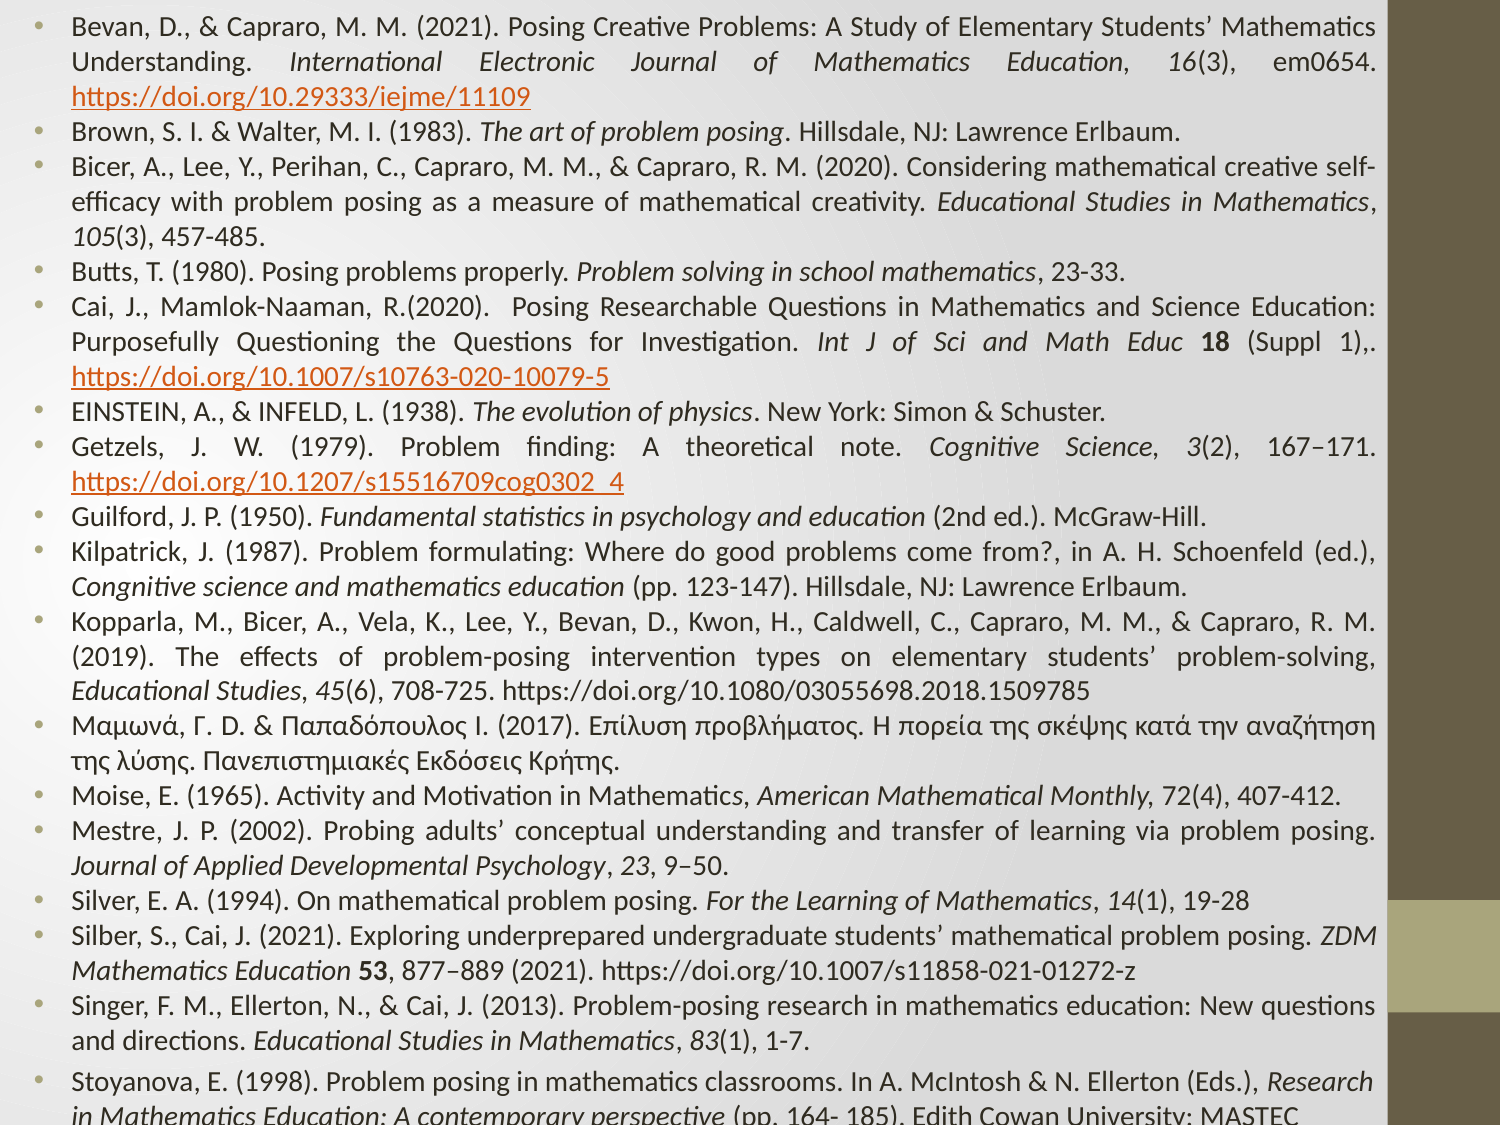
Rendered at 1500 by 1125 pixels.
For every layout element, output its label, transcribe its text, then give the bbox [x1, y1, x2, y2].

list Bevan, D., & Capraro, M. M. (2021). Posing Creative Problems: A Study of Elementary Students’ Mathematics Understanding. International Electronic Journal of Mathematics Education, 16(3), em0654. https://doi.org/10.29333/iejme/11109 Brown, S. I. & Walter, M. I. (1983). The art of problem posing. Hillsdale, NJ: Lawrence Erlbaum. Bicer, A., Lee, Y., Perihan, C., Capraro, M. M., & Capraro, R. M. (2020). Considering mathematical creative self-efficacy with problem posing as a measure of mathematical creativity. Educational Studies in Mathematics, 105(3), 457-485. Butts, T. (1980). Posing problems properly. Problem solving in school mathematics, 23-33. Cai, J., Mamlok-Naaman, R.(2020). Posing Researchable Questions in Mathematics and Science Education: Purposefully Questioning the Questions for Investigation. Int J of Sci and Math Educ 18 (Suppl 1),. https://doi.org/10.1007/s10763-020-10079-5 EINSTEIN, A., & INFELD, L. (1938). The evolution of physics. New York: Simon & Schuster. Getzels, J. W. (1979). Problem finding: A theoretical note. Cognitive Science, 3(2), 167–171. https://doi.org/10.1207/s15516709cog0302_4 Guilford, J. P. (1950). Fundamental statistics in psychology and education (2nd ed.). McGraw-Hill. Kilpatrick, J. (1987). Problem formulating: Where do good problems come from?, in A. H. Schoenfeld (ed.), Congnitive science and mathematics education (pp. 123-147). Hillsdale, NJ: Lawrence Erlbaum. Kopparla, M., Bicer, A., Vela, K., Lee, Y., Bevan, D., Kwon, H., Caldwell, C., Capraro, M. M., & Capraro, R. M. (2019). The effects of problem-posing intervention types on elementary students’ problem-solving, Educational Studies, 45(6), 708-725. https://doi.org/10.1080/03055698.2018.1509785 Μαμωνά, Γ. D. & Παπαδόπουλος Ι. (2017). Επίλυση προβλήματος. Η πορεία της σκέψης κατά την αναζήτηση της λύσης. Πανεπιστημιακές Εκδόσεις Κρήτης. Moise, E. (1965). Activity and Motivation in Mathematics, American Mathematical Monthly, 72(4), 407-412. Mestre, J. P. (2002). Probing adults’ conceptual understanding and transfer of learning via problem posing. Journal of Applied Developmental Psychology, 23, 9–50. Silver, E. A. (1994). On mathematical problem posing. For the Learning of Mathematics, 14(1), 19-28 Silber, S., Cai, J. (2021). Exploring underprepared undergraduate students’ mathematical problem posing. ZDM Mathematics Education 53, 877–889 (2021). https://doi.org/10.1007/s11858-021-01272-z Singer, F. M., Ellerton, N., & Cai, J. (2013). Problem-posing research in mathematics education: New questions and directions. Educational Studies in Mathematics, 83(1), 1-7. Stoyanova, E. (1998). Problem posing in mathematics classrooms. In A. McIntosh & N. Ellerton (Eds.), Research in Mathematics Education: A contemporary perspective (pp. 164- 185). Edith Cowan University: MASTEC [0, 0, 1393, 1125]
